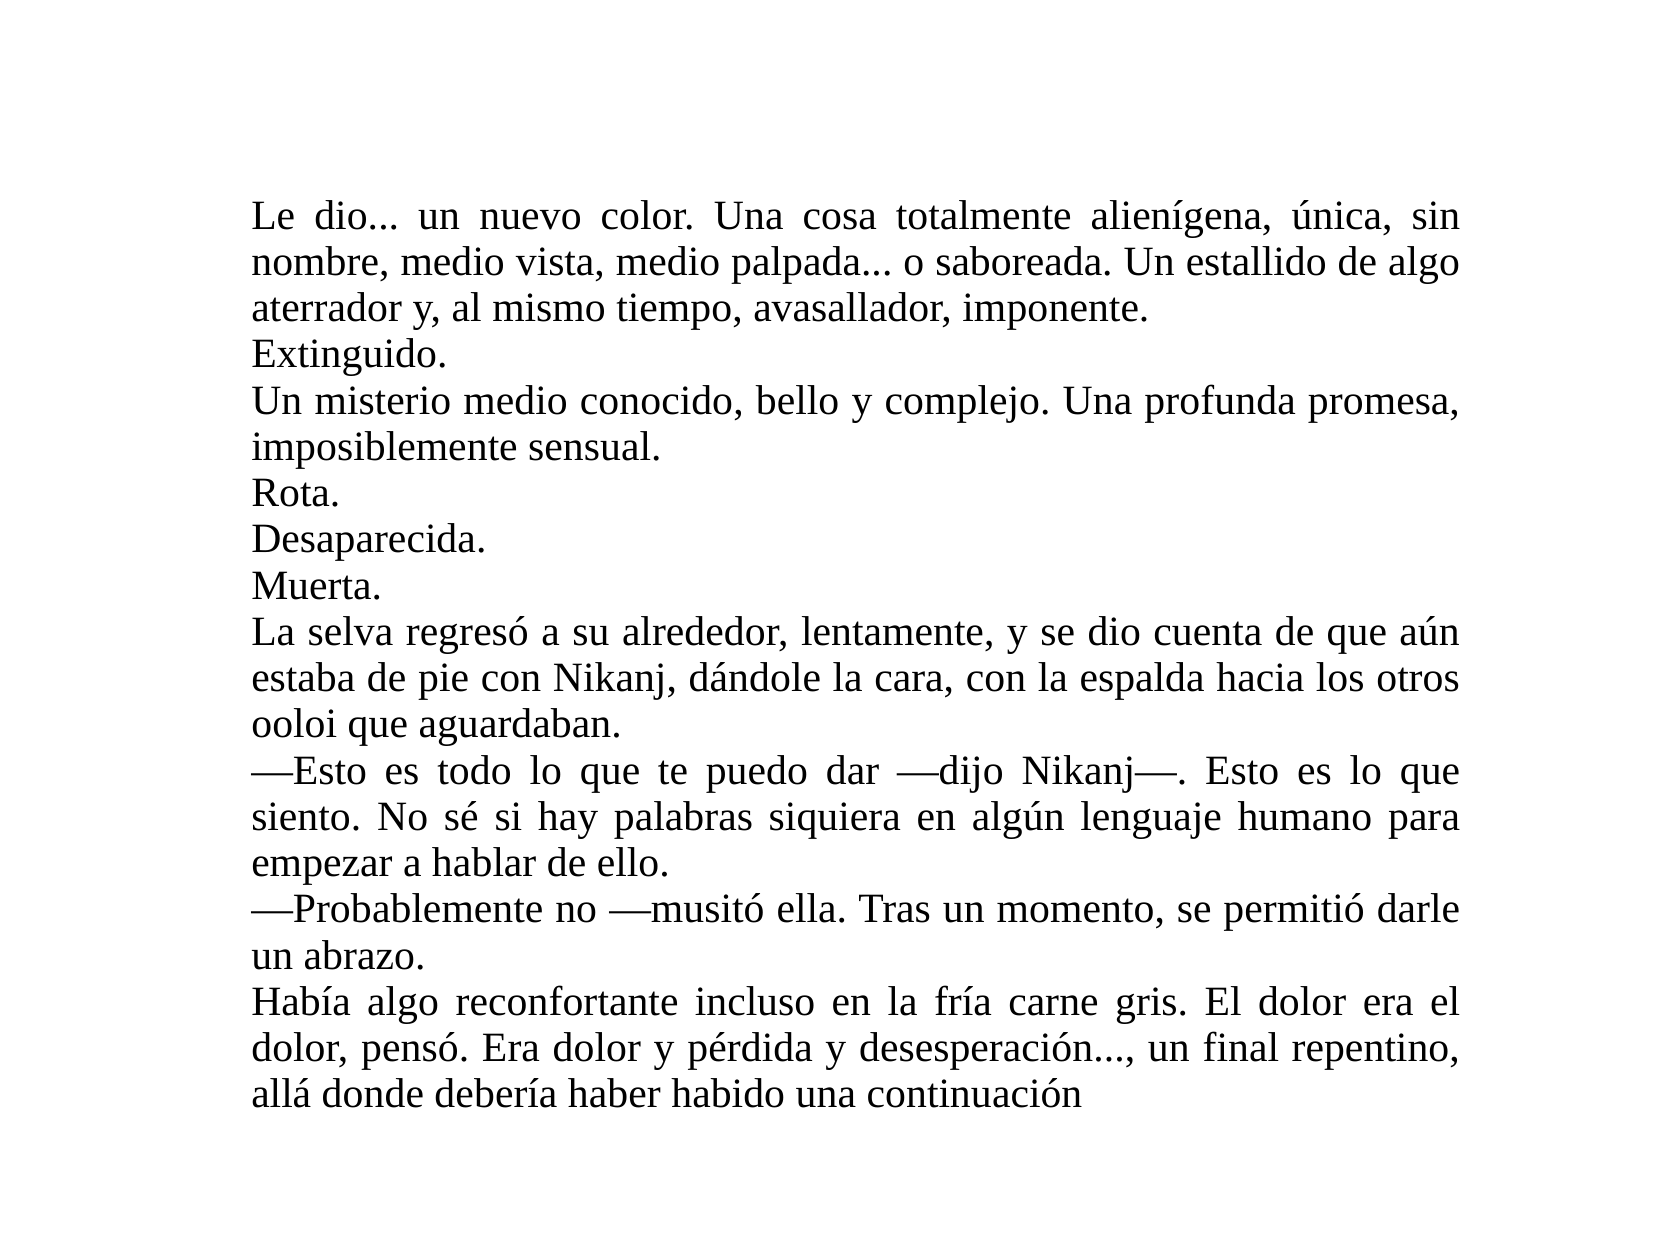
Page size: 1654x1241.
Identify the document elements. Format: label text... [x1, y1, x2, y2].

text_box Le dio... un nuevo color. Una cosa totalmente alienígena, única, sin nombre, medio vista, medio palpada... o saboreada. Un estallido de algo aterrador y, al mismo tiempo, avasallador, imponente. Extinguido. Un misterio medio conocido, bello y complejo. Una profunda promesa, imposiblemente sensual. Rota. Desaparecida. Muerta. La selva regresó a su alrededor, lentamente, y se dio cuenta de que aún estaba de pie con Nikanj, dándole la cara, con la espalda hacia los otros ooloi que aguardaban. —Esto es todo lo que te puedo dar —dijo Nikanj—. Esto es lo que siento. No sé si hay palabras siquiera en algún lenguaje humano para empezar a hablar de ello. —Probablemente no —musitó ella. Tras un momento, se permitió darle un abrazo. Había algo reconfortante incluso en la fría carne gris. El dolor era el dolor, pensó. Era dolor y pérdida y desesperación..., un final repentino, allá donde debería haber habido una continuación [236, 184, 1477, 1182]
